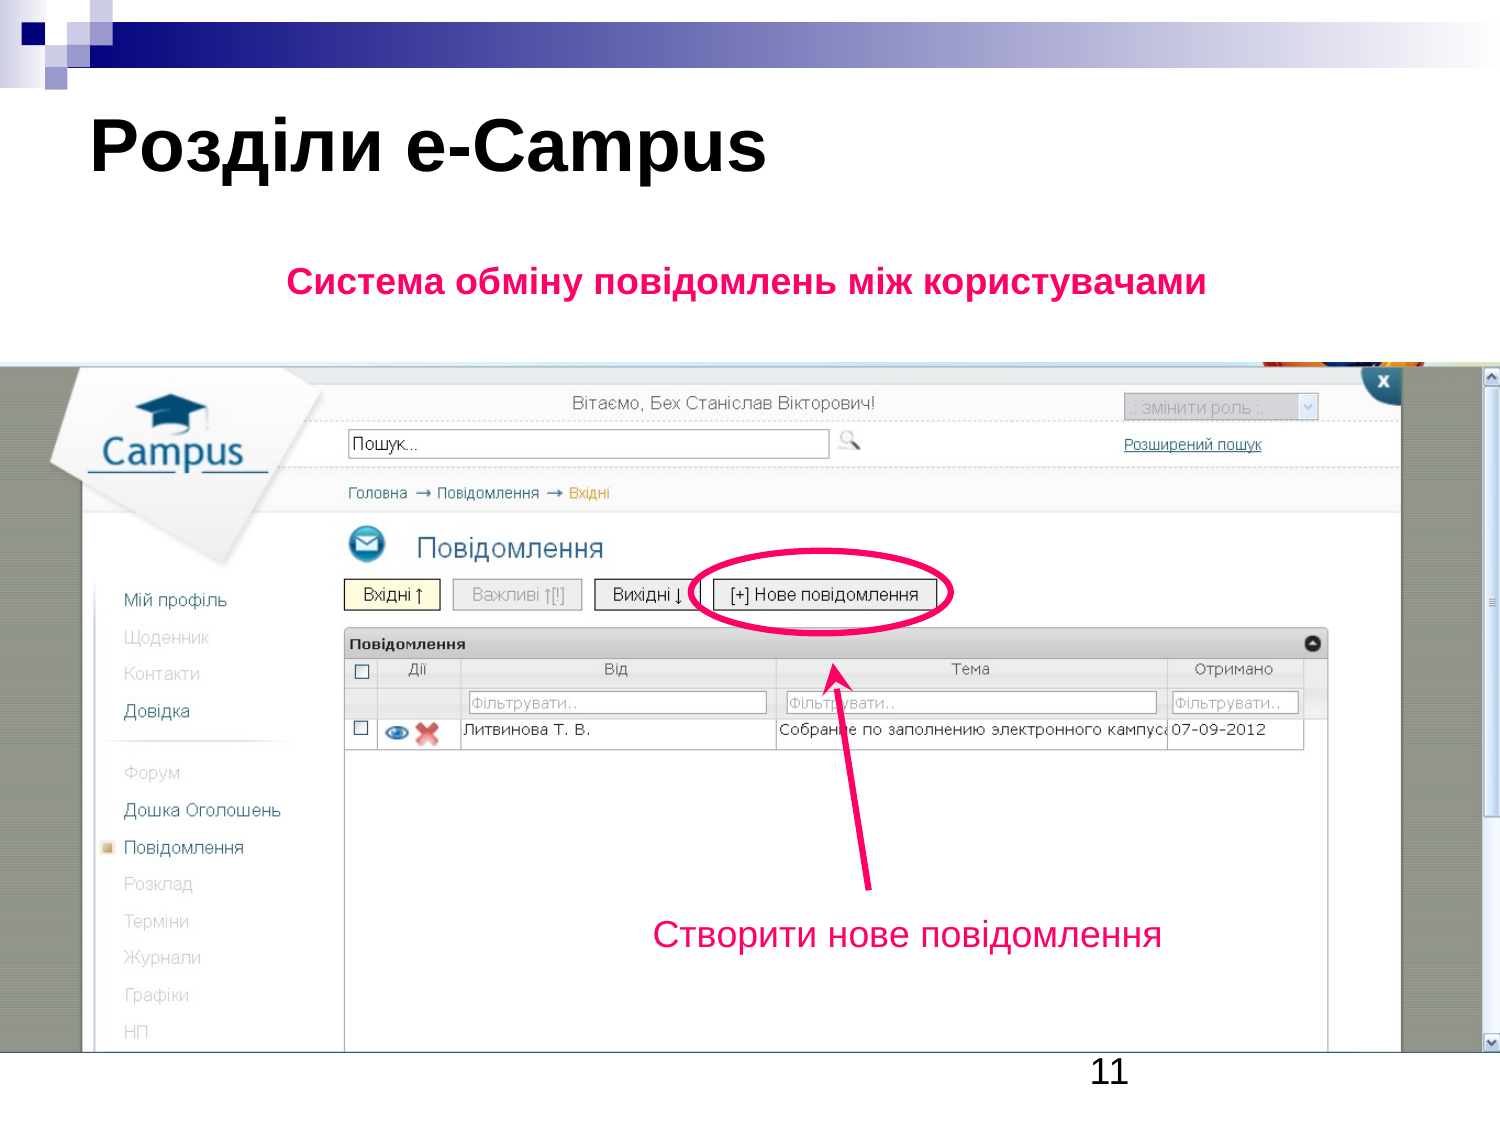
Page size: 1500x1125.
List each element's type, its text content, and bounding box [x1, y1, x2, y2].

text_box Створити нове повідомлення [637, 902, 1178, 963]
picture [0, 362, 1500, 1053]
text_box [690, 550, 951, 634]
text_box Система обміну повідомлень між користувачами [271, 249, 1223, 310]
title Розділи e-Campus [75, 74, 1426, 208]
